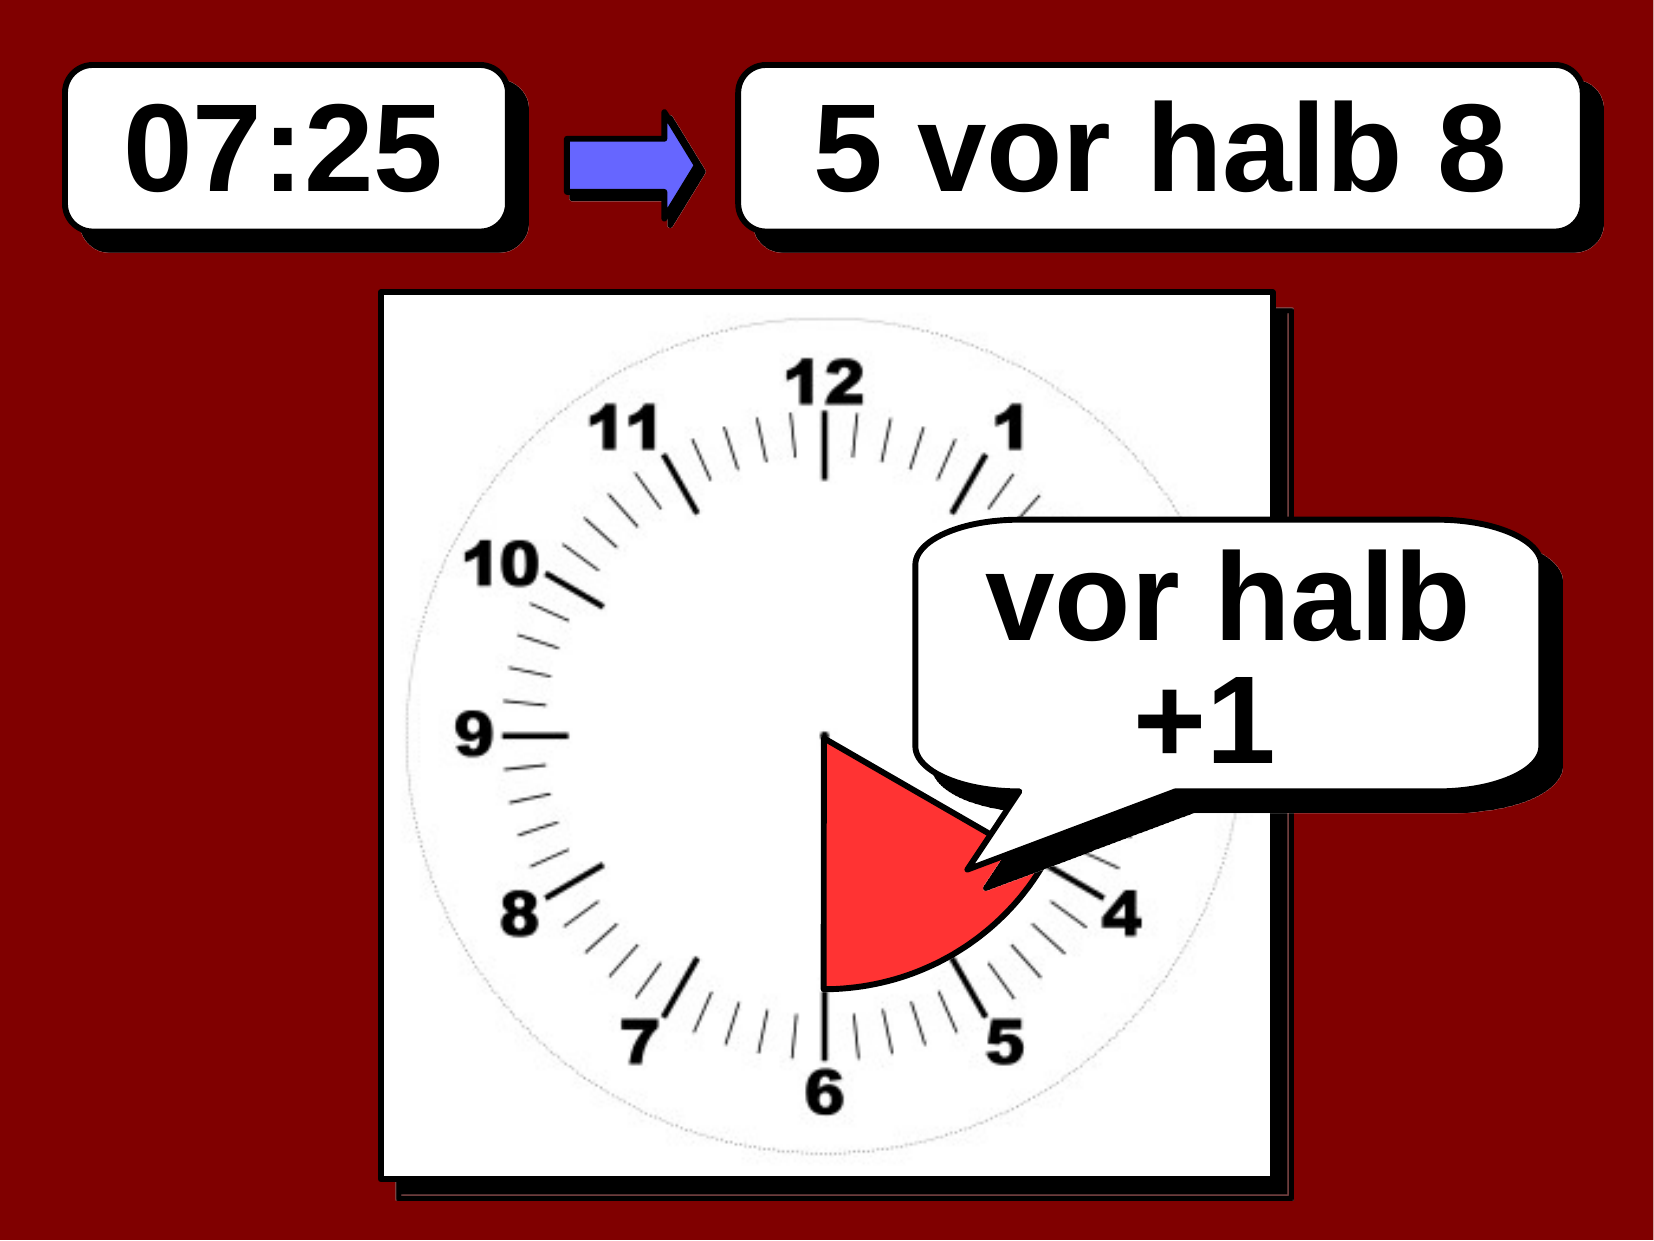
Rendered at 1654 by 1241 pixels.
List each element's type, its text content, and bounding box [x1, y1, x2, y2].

text_box 5 vor halb 8 [761, 70, 1560, 232]
text_box 07:25 [76, 70, 491, 232]
text_box vor halb [921, 519, 1536, 681]
picture [383, 295, 1270, 1177]
text_box [566, 112, 697, 219]
text_box [823, 550, 1142, 990]
text_box [738, 64, 1583, 232]
text_box [64, 64, 508, 230]
text_box +1 [1080, 642, 1329, 804]
text_box [1329, 550, 1542, 792]
